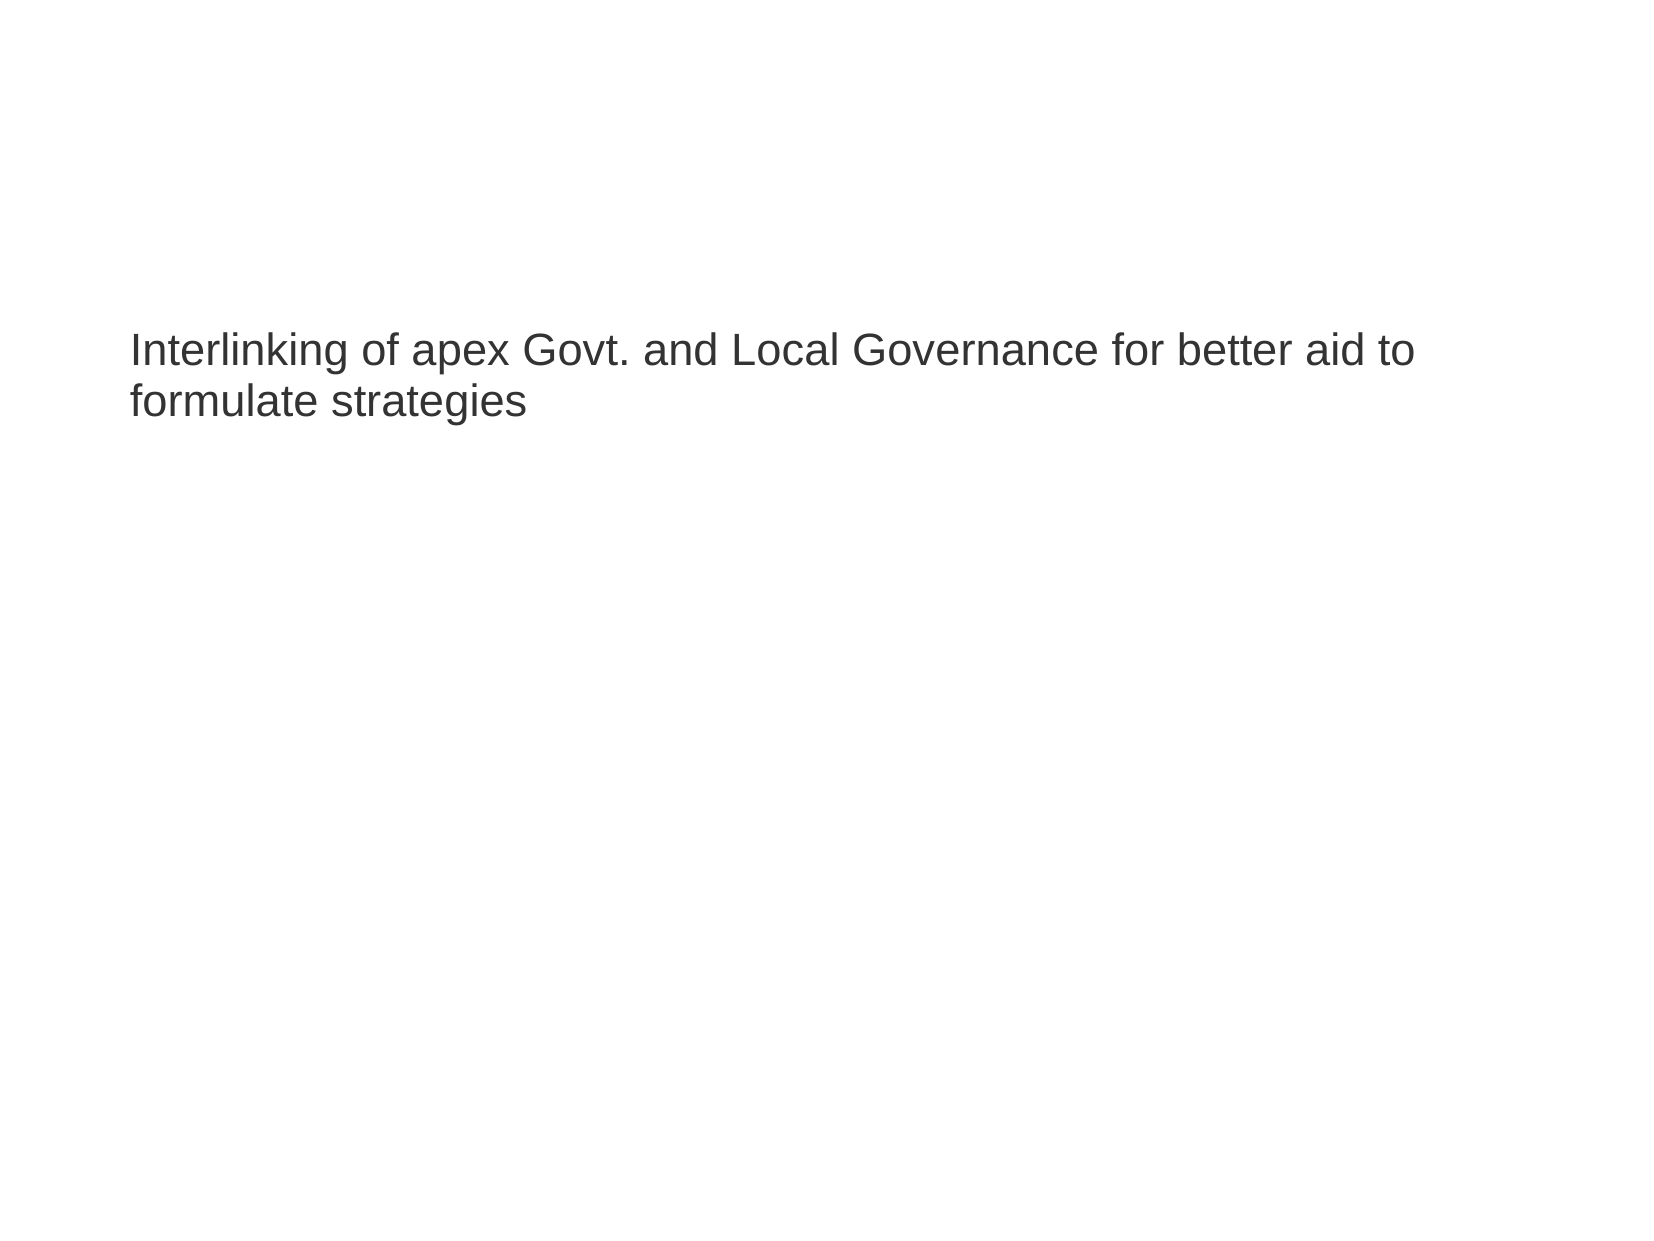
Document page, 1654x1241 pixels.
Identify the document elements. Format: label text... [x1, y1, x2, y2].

list Interlinking of apex Govt. and Local Governance for better aid to formulate strategies [129, 324, 1489, 975]
